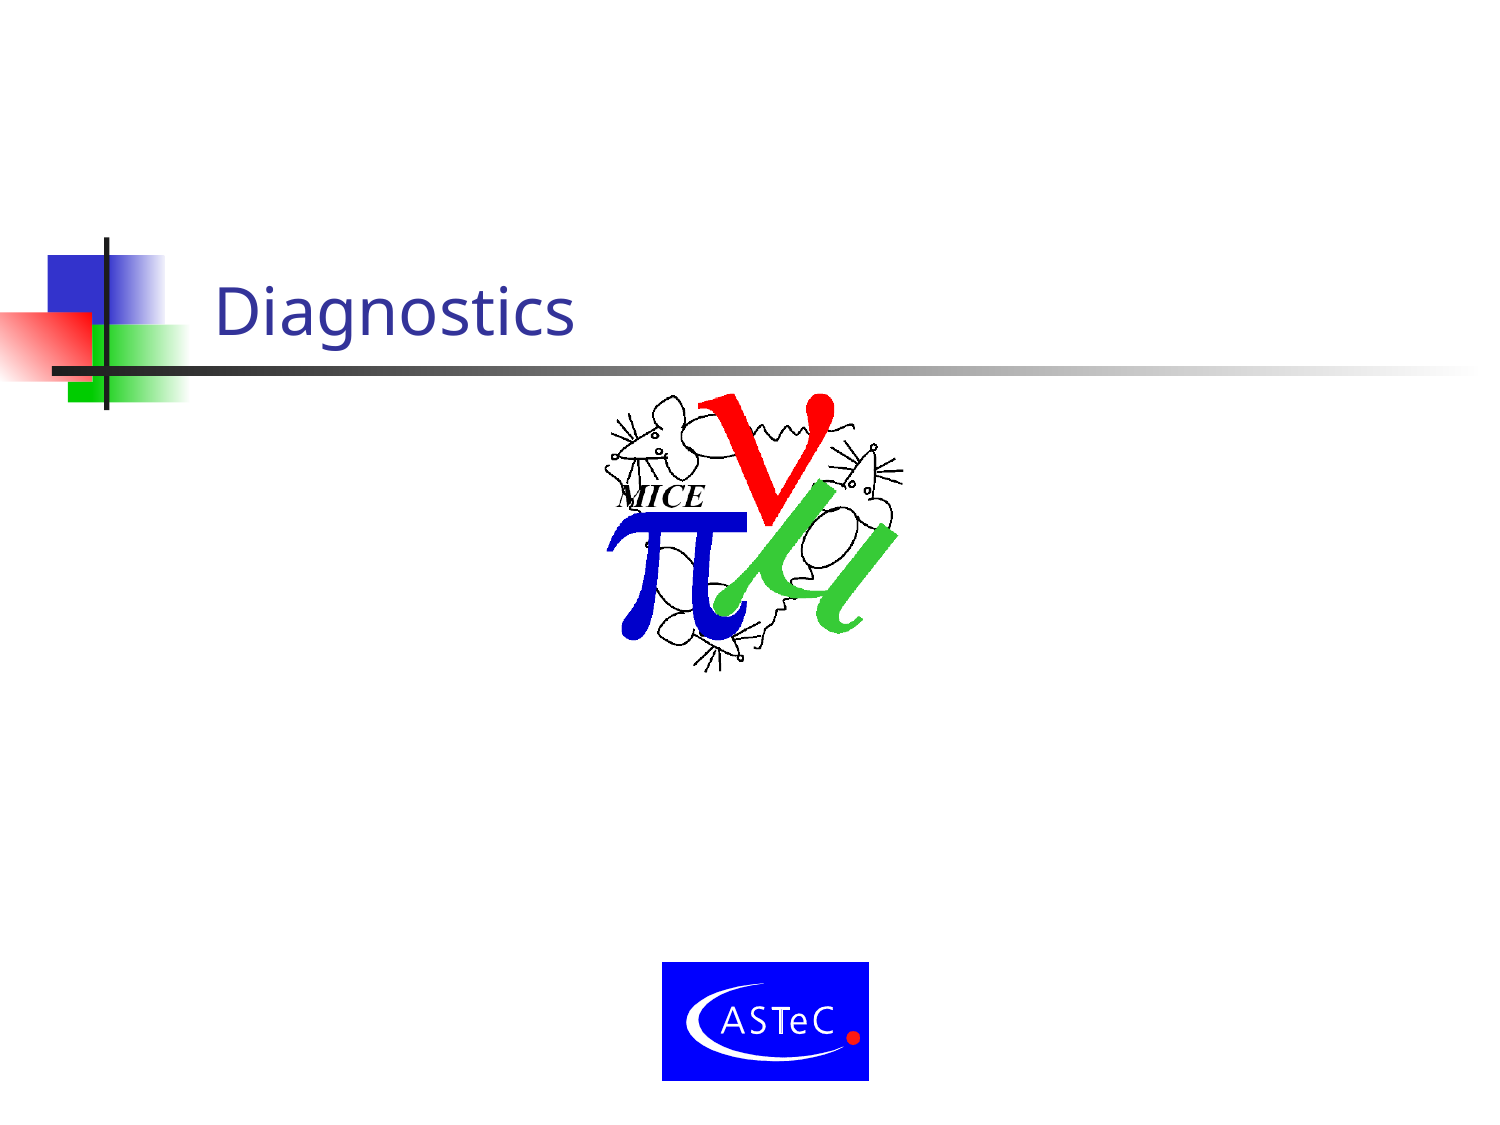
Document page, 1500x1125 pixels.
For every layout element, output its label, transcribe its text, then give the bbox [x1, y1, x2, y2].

picture [662, 962, 870, 1081]
picture [575, 376, 930, 696]
title Diagnostics [198, 159, 1474, 363]
